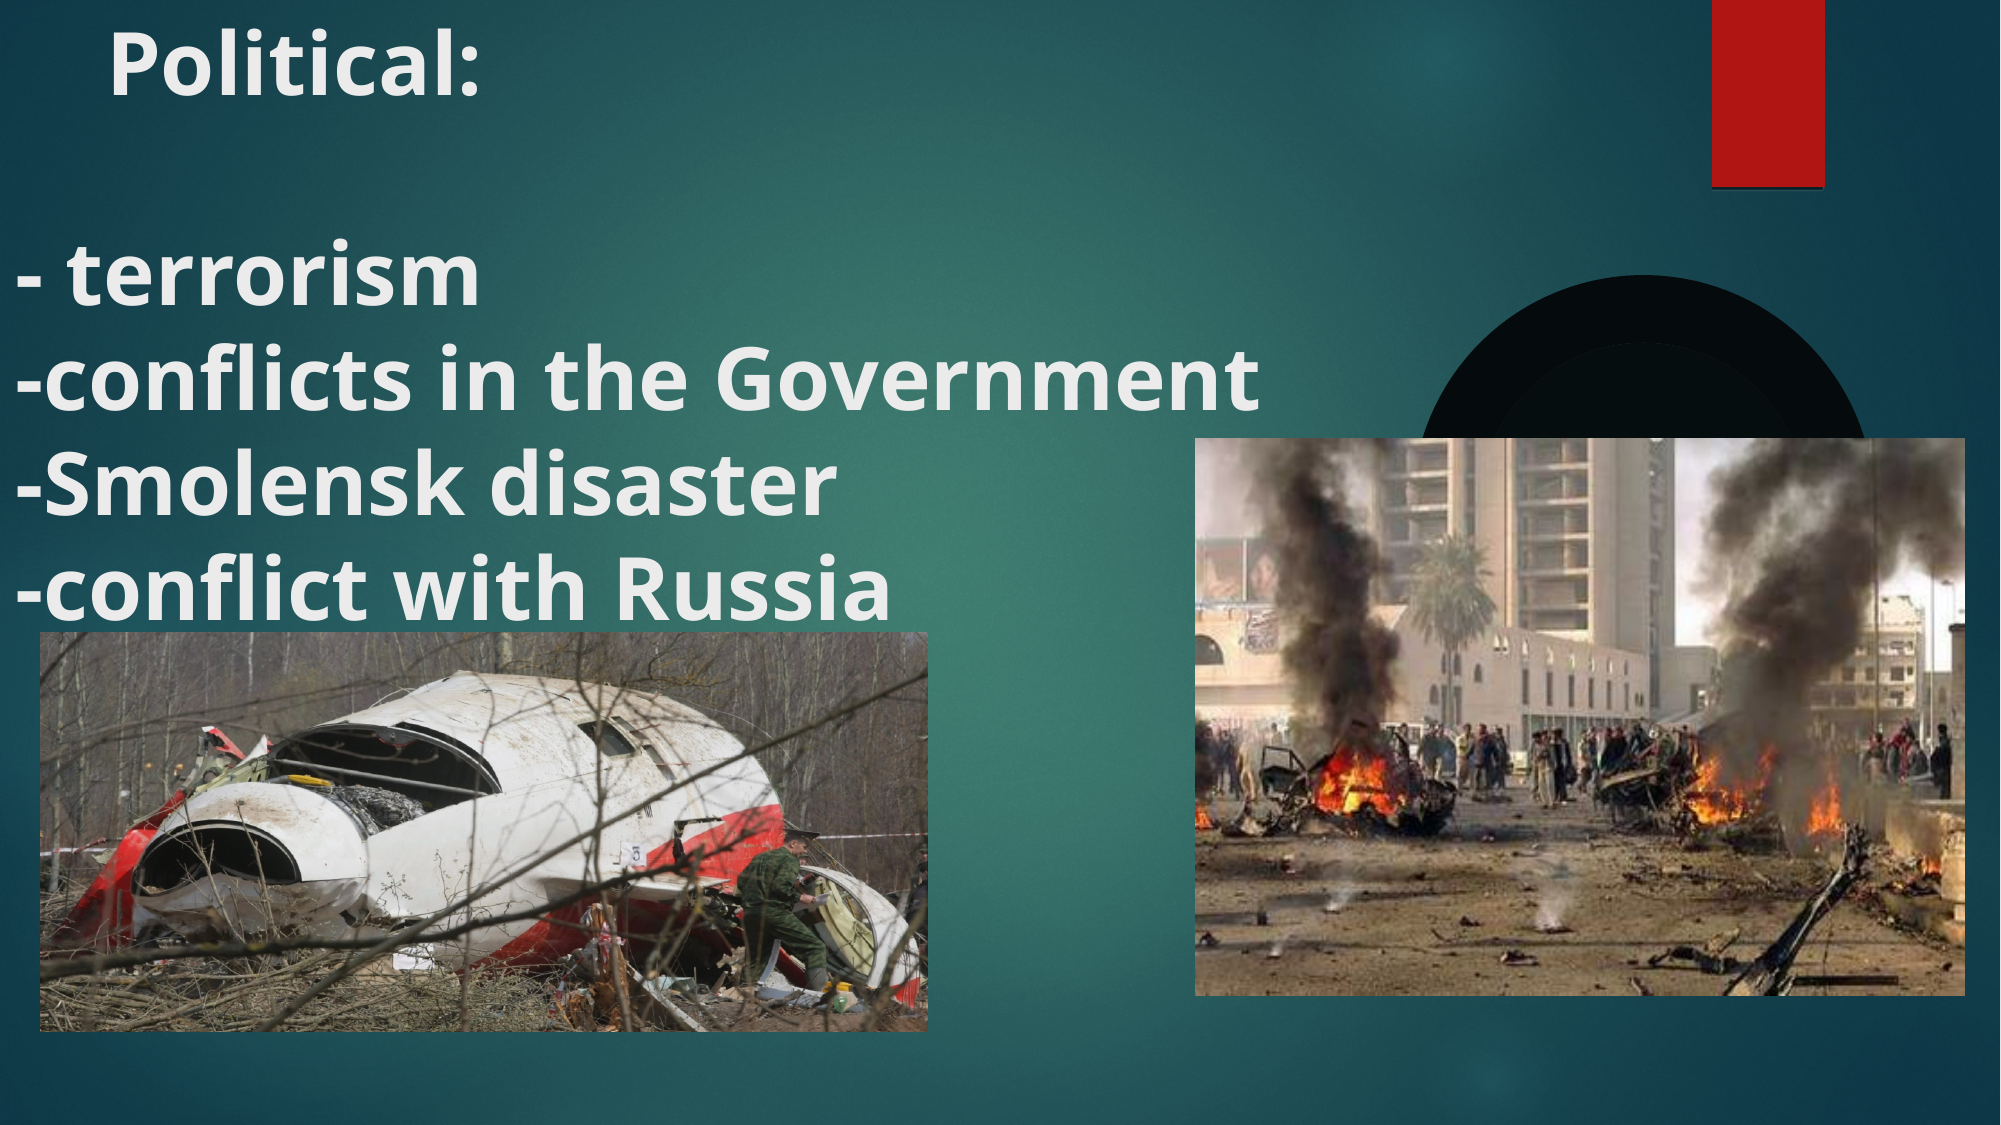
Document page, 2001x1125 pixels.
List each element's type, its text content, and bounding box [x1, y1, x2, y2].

title Political: - terrorism -conflicts in the Government -Smolensk disaster -conflict with Russia [0, 0, 1626, 1073]
picture [1195, 438, 1965, 996]
picture [40, 632, 928, 1032]
